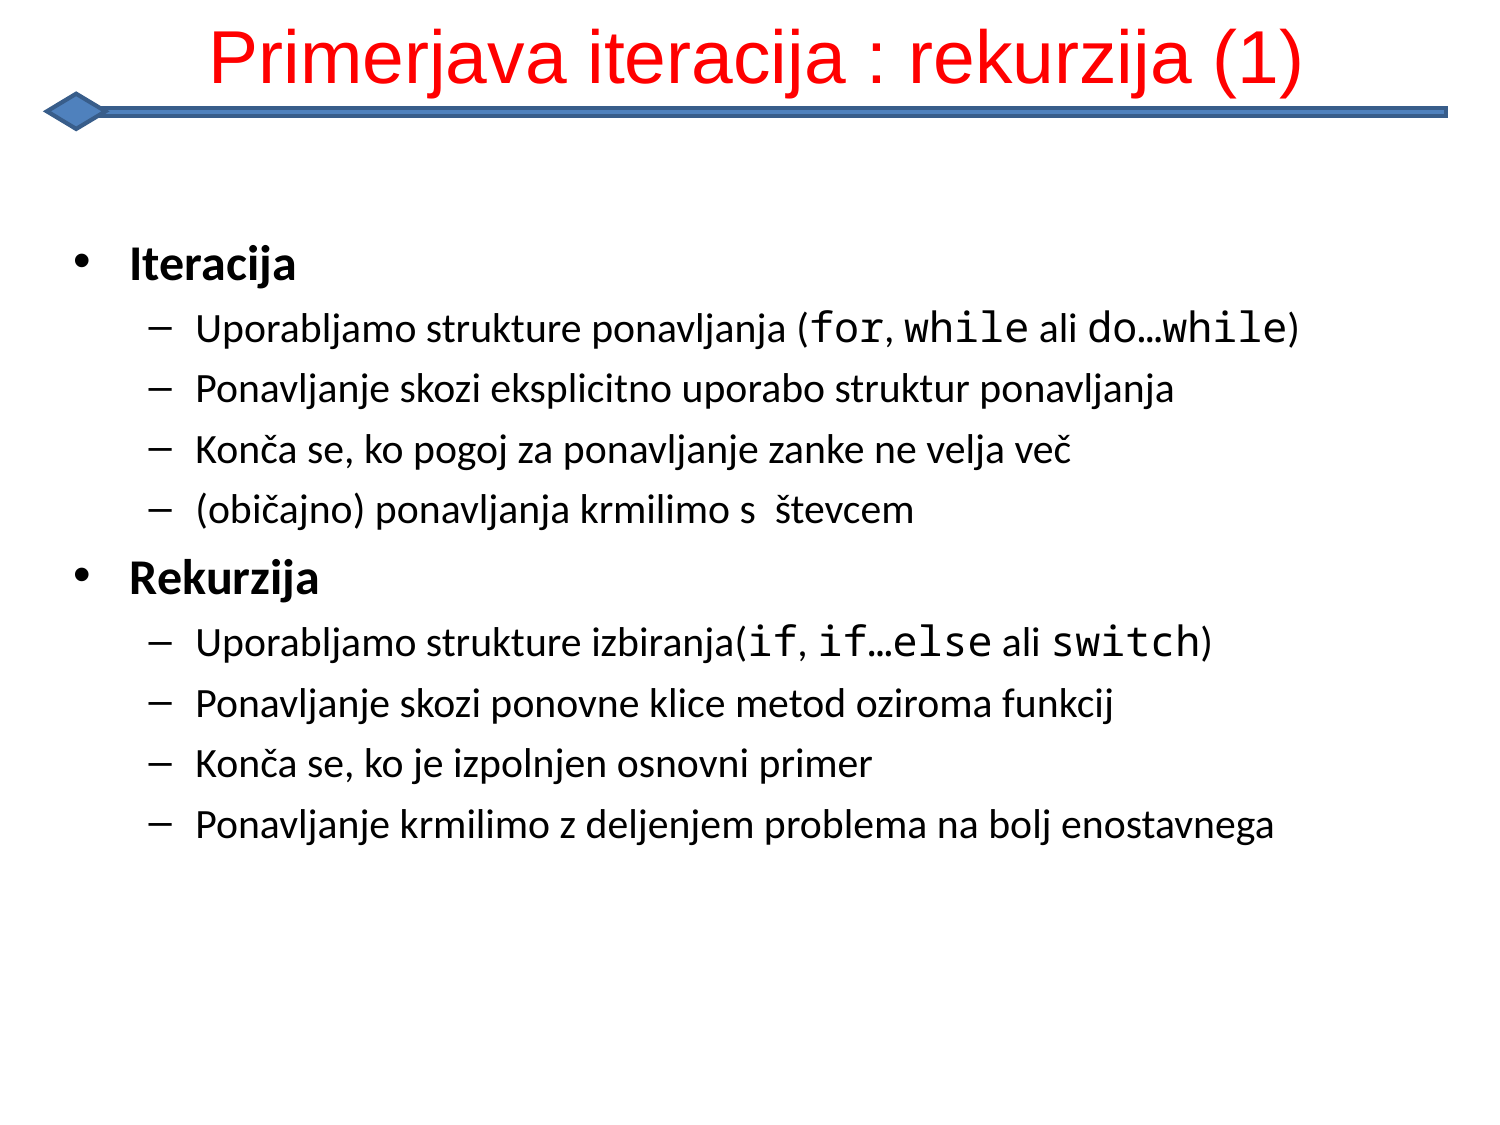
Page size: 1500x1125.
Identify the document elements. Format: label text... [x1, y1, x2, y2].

title Primerjava iteracija : rekurzija (1) [82, 0, 1433, 108]
list Iteracija Uporabljamo strukture ponavljanja (for, while ali do…while) Ponavljanje skozi eksplicitno uporabo struktur ponavljanja Konča se, ko pogoj za ponavljanje zanke ne velja več (običajno) ponavljanja krmilimo s števcem Rekurzija Uporabljamo strukture izbiranja(if, if…else ali switch) Ponavljanje skozi ponovne klice metod oziroma funkcij Konča se, ko je izpolnjen osnovni primer Ponavljanje krmilimo z deljenjem problema na bolj enostavnega [58, 222, 1409, 966]
